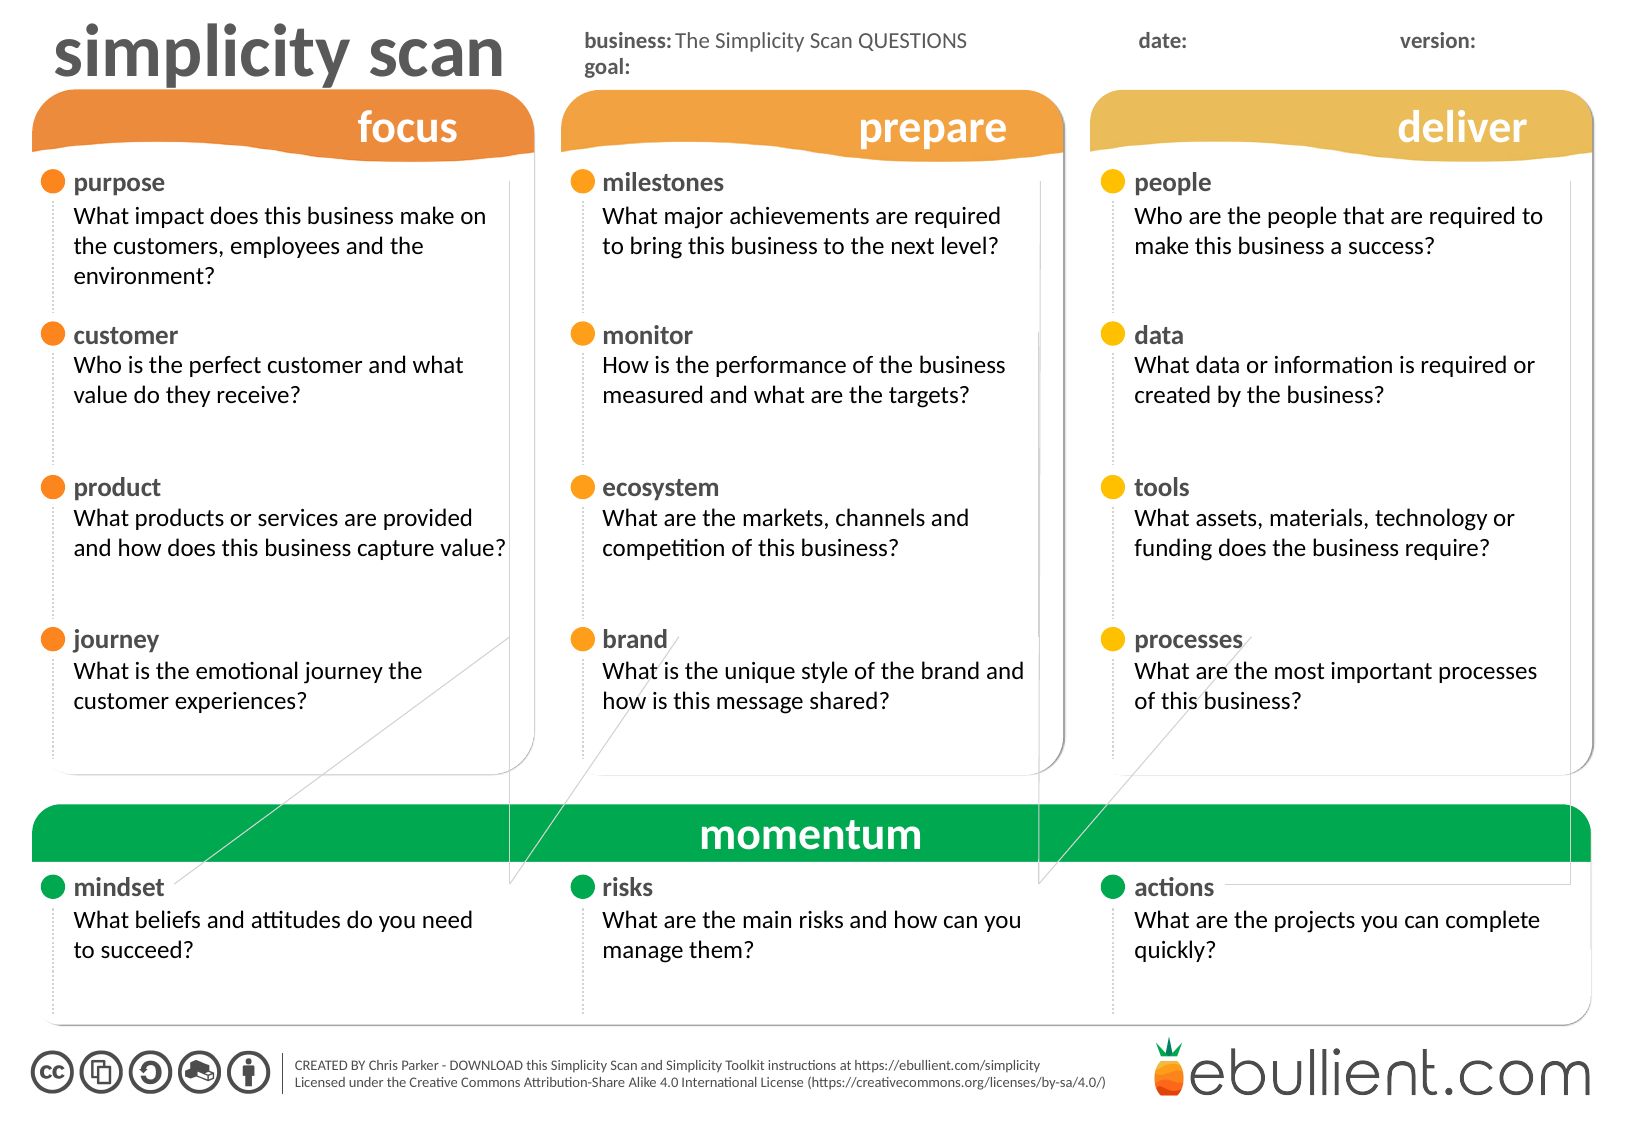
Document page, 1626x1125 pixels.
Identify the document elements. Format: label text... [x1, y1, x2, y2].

text_box What are the markets, channels and competition of this business? [590, 501, 1041, 626]
text_box What products or services are provided and how does this business capture value? [61, 501, 525, 626]
text_box [40, 627, 66, 652]
text_box What is the emotional journey the customer experiences? [61, 654, 512, 782]
text_box [1100, 874, 1126, 899]
text_box Who is the perfect customer and what value do they receive? [61, 348, 512, 477]
text_box What data or information is required or created by the business? [1122, 348, 1573, 477]
text_box [570, 627, 595, 652]
text_box [40, 874, 66, 899]
text_box What assets, materials, technology or funding does the business require? [1122, 501, 1573, 626]
text_box Who are the people that are required to make this business a success? [1122, 199, 1573, 328]
text_box What are the main risks and how can you manage them? [590, 903, 1042, 1038]
text_box The Simplicity Scan QUESTIONS [663, 25, 1094, 51]
text_box [636, 25, 1608, 81]
text_box What major achievements are required to bring this business to the next level? [590, 199, 1041, 328]
text_box What are the projects you can complete quickly? [1122, 903, 1574, 1038]
text_box [570, 874, 595, 899]
text_box [40, 321, 66, 346]
text_box What impact does this business make on the customers, employees and the environment? [61, 199, 512, 328]
text_box How is the performance of the business measured and what are the targets? [590, 348, 1041, 477]
text_box [1100, 474, 1126, 500]
text_box What is the unique style of the brand and how is this message shared? [590, 654, 1041, 782]
text_box [570, 169, 595, 194]
text_box [1100, 169, 1126, 194]
text_box [1100, 627, 1126, 652]
text_box [570, 321, 595, 346]
text_box [40, 474, 66, 500]
text_box What beliefs and attitudes do you need to succeed? [61, 903, 514, 1025]
text_box [40, 169, 66, 194]
text_box [570, 474, 595, 500]
text_box What are the most important processes of this business? [1122, 654, 1573, 782]
text_box [1100, 321, 1126, 346]
